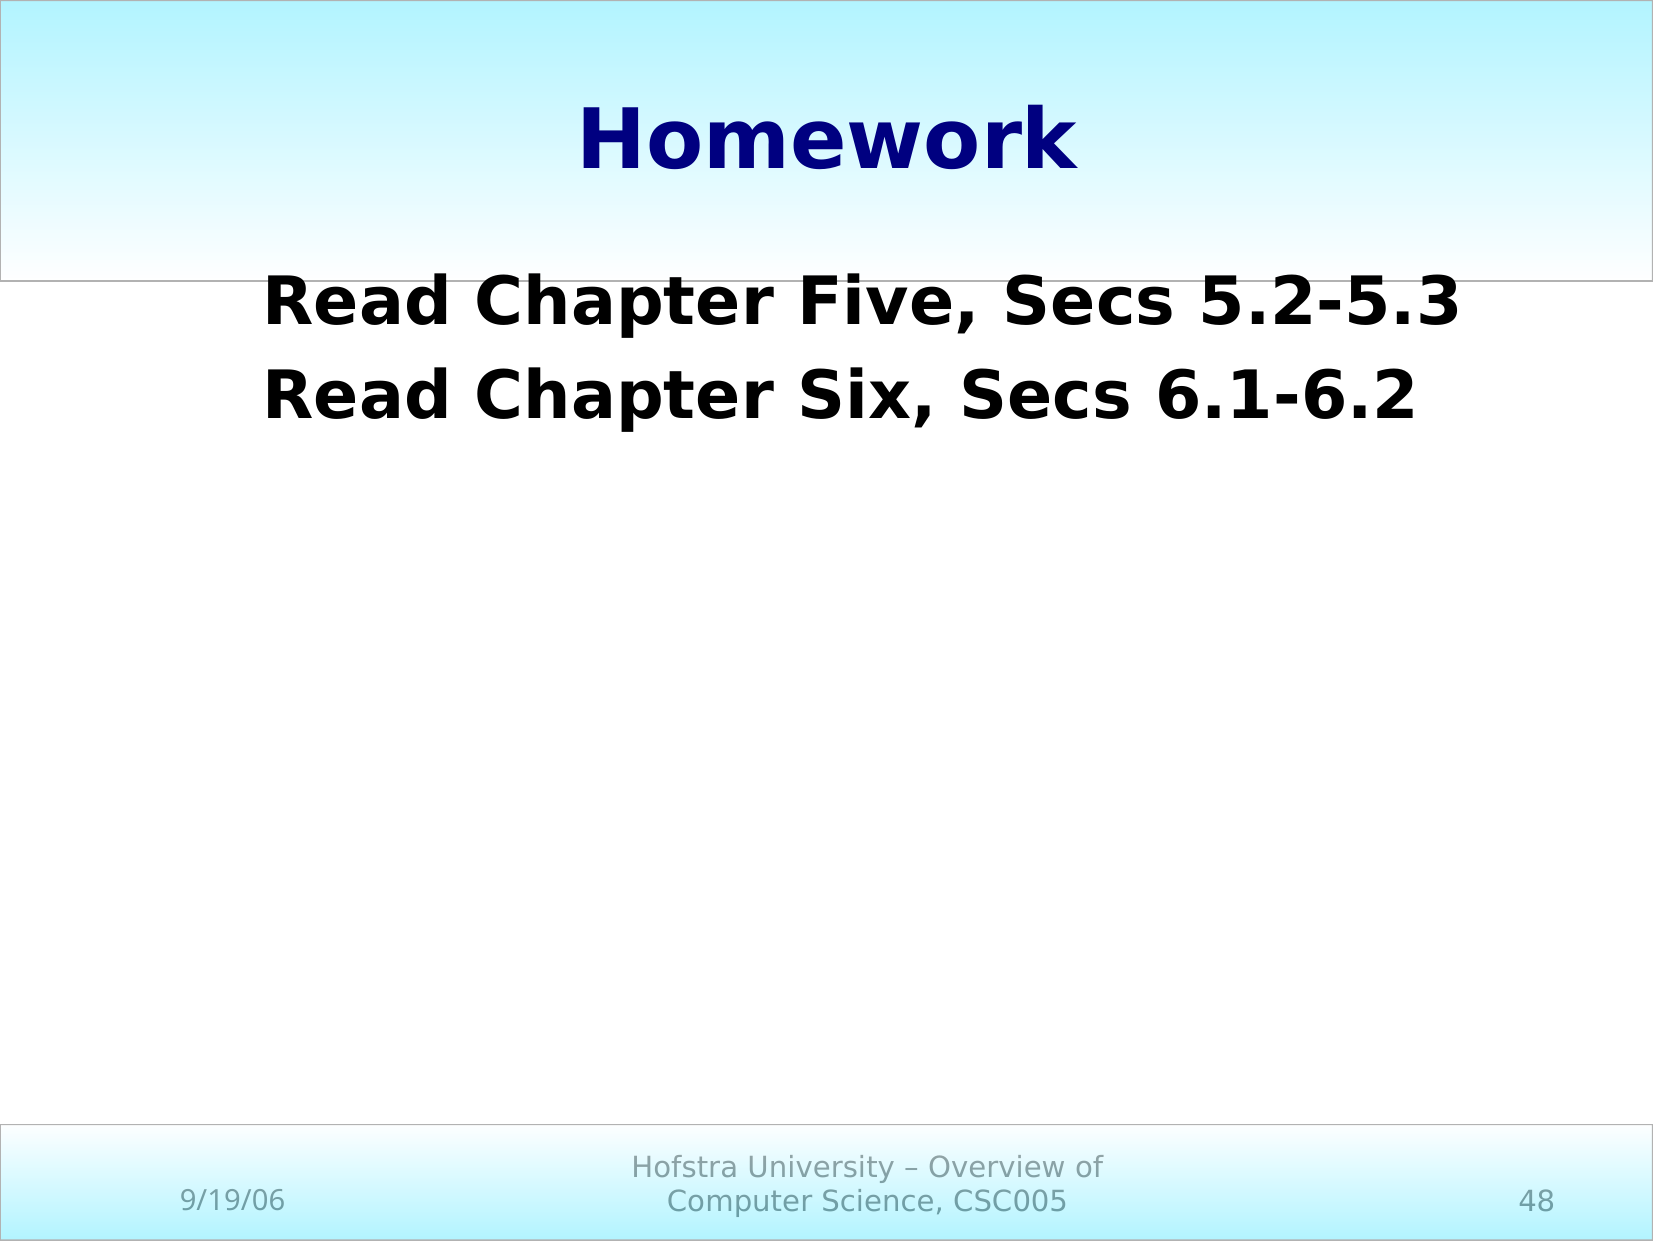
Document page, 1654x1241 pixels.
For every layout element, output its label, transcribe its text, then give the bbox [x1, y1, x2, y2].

list Read Chapter Five, Secs 5.2-5.3 Read Chapter Six, Secs 6.1-6.2 [262, 262, 1512, 1007]
title Homework [78, 77, 1576, 203]
